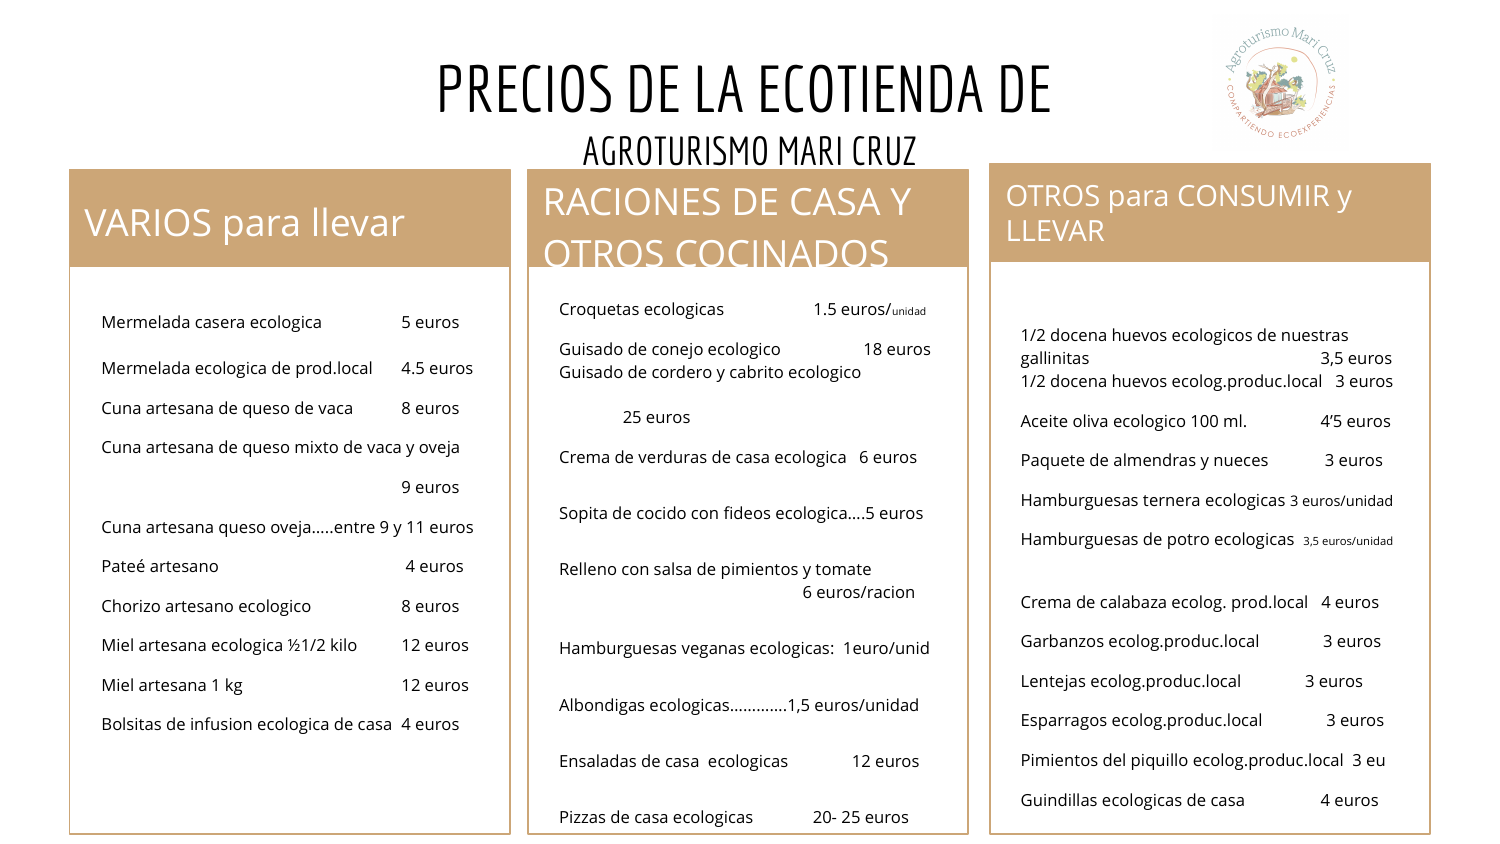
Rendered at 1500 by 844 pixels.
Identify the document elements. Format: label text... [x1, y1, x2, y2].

title PRECIOS DE LA ECOTIENDA DE AGROTURISMO MARI CRUZ [51, 51, 1449, 189]
text_box RACIONES DE CASA Y OTROS COCINADOS [527, 169, 968, 267]
text_box VARIOS para llevar [69, 169, 510, 267]
list Croquetas ecologicas 1.5 euros/unidad Guisado de conejo ecologico 18 euros Guisado de cordero y cabrito ecologico 25 euros Crema de verduras de casa ecologica 6 euros Sopita de cocido con fideos ecologica….5 euros Relleno con salsa de pimientos y tomate 6 euros/racion Hamburguesas veganas ecologicas: 1euro/unid Albondigas ecologicas………….1,5 euros/unidad Ensaladas de casa ecologicas 12 euros Pizzas de casa ecologicas 20- 25 euros [544, 280, 952, 844]
text_box OTROS para CONSUMIR y LLEVAR [990, 163, 1431, 262]
list Mermelada casera ecologica 5 euros Mermelada ecologica de prod.local 4.5 euros Cuna artesana de queso de vaca 8 euros Cuna artesana de queso mixto de vaca y oveja 9 euros Cuna artesana queso oveja…..entre 9 y 11 euros Pateé artesano 4 euros Chorizo artesano ecologico 8 euros Miel artesana ecologica ½1/2 kilo 12 euros Miel artesana 1 kg 12 euros Bolsitas de infusion ecologica de casa 4 euros [86, 294, 496, 844]
text_box 1/2 docena huevos ecologicos de nuestras gallinitas 3,5 euros 1/2 docena huevos ecolog.produc.local 3 euros Aceite oliva ecologico 100 ml. 4’5 euros Paquete de almendras y nueces 3 euros Hamburguesas ternera ecologicas 3 euros/unidad Hamburguesas de potro ecologicas 3,5 euros/unidad Crema de calabaza ecolog. prod.local 4 euros Garbanzos ecolog.produc.local 3 euros Lentejas ecolog.produc.local 3 euros Esparragos ecolog.produc.local 3 euros Pimientos del piquillo ecolog.produc.local 3 eu Guindillas ecologicas de casa 4 euros [1005, 307, 1415, 844]
picture [1212, 14, 1349, 151]
